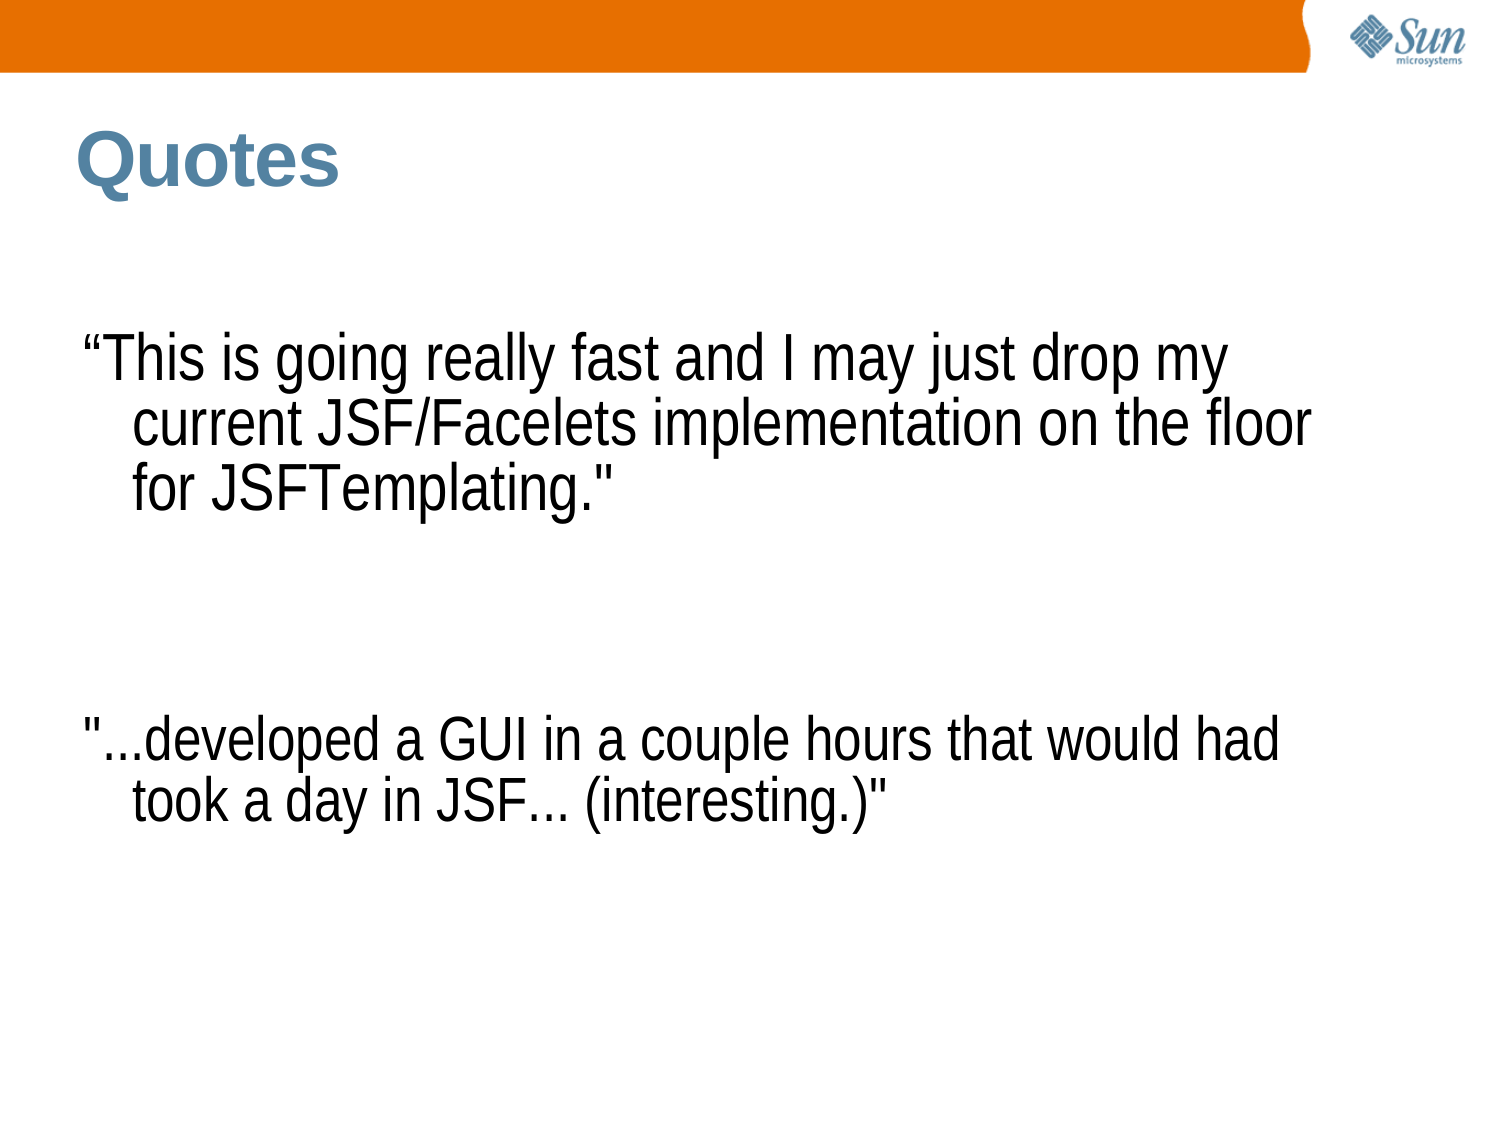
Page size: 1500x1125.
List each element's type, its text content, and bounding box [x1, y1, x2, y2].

list “This is going really fast and I may just drop my current JSF/Facelets implementation on the floor for JSFTemplating." [64, 328, 1388, 532]
title Quotes [75, 122, 1438, 228]
list "...developed a GUI in a couple hours that would had took a day in JSF... (interesting.)" [64, 712, 1388, 844]
picture [0, 0, 1500, 75]
